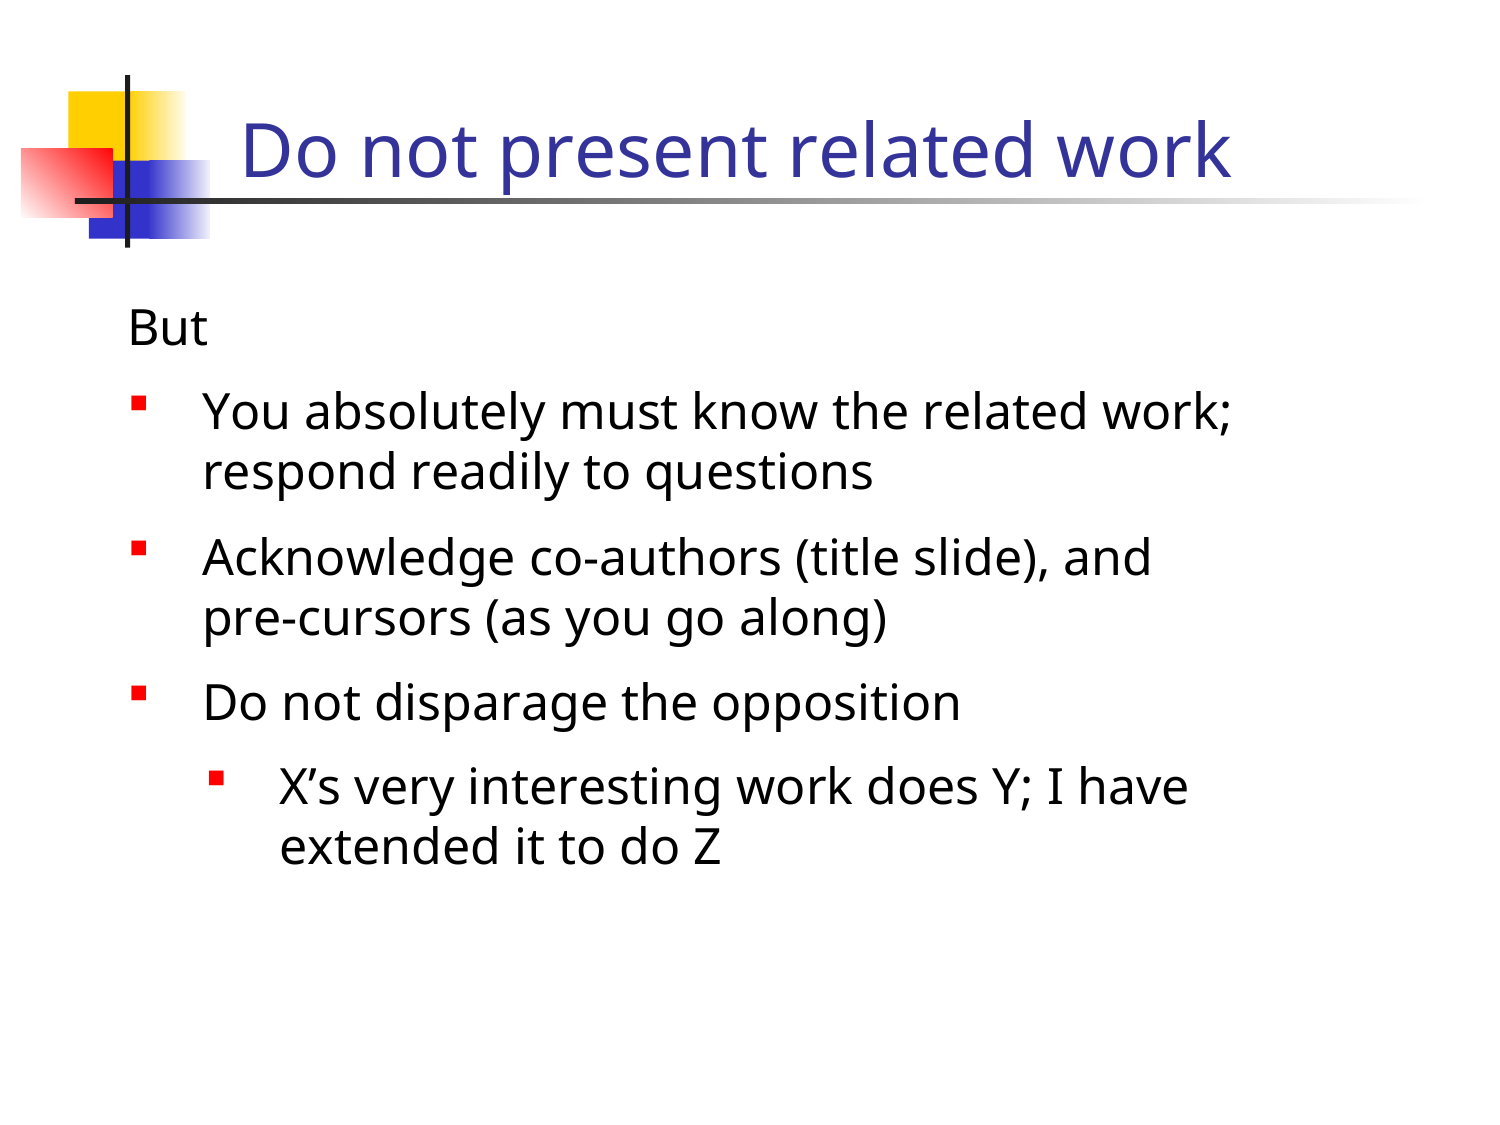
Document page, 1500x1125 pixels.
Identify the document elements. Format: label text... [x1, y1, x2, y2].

text_box But You absolutely must know the related work; respond readily to questions Acknowledge co-authors (title slide), and pre-cursors (as you go along)‏ Do not disparage the opposition X’s very interesting work does Y; I have extended it to do Z [112, 287, 1251, 883]
title Do not present related work [224, 12, 1500, 200]
